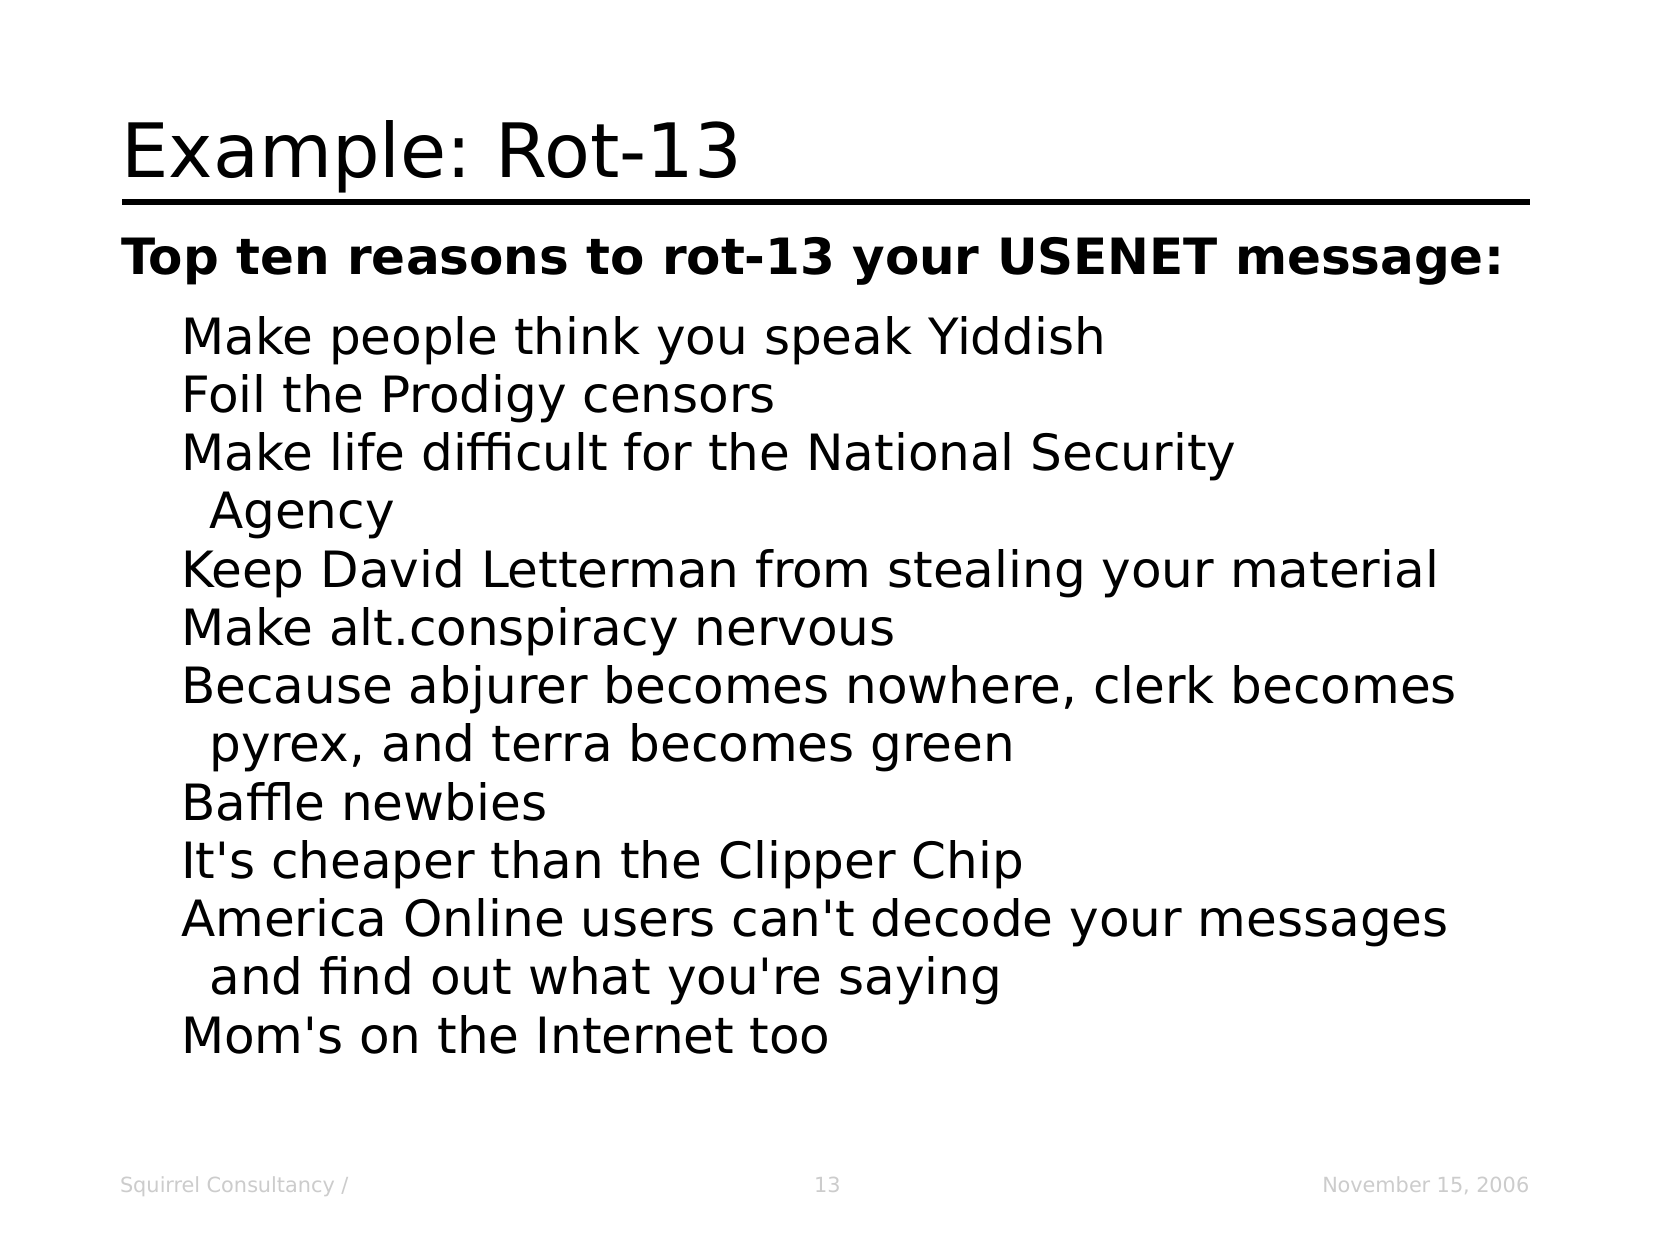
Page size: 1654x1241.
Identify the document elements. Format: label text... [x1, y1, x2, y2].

title Example: Rot-13 [121, 102, 1534, 200]
list Top ten reasons to rot-13 your USENET message: Make people think you speak Yiddish Foil the Prodigy censors Make life difficult for the National Security Agency Keep David Letterman from stealing your material Make alt.conspiracy nervous Because abjurer becomes nowhere, clerk becomes pyrex, and terra becomes green Baffle newbies It's cheaper than the Clipper Chip America Online users can't decode your messages and find out what you're saying Mom's on the Internet too [121, 237, 1534, 1141]
